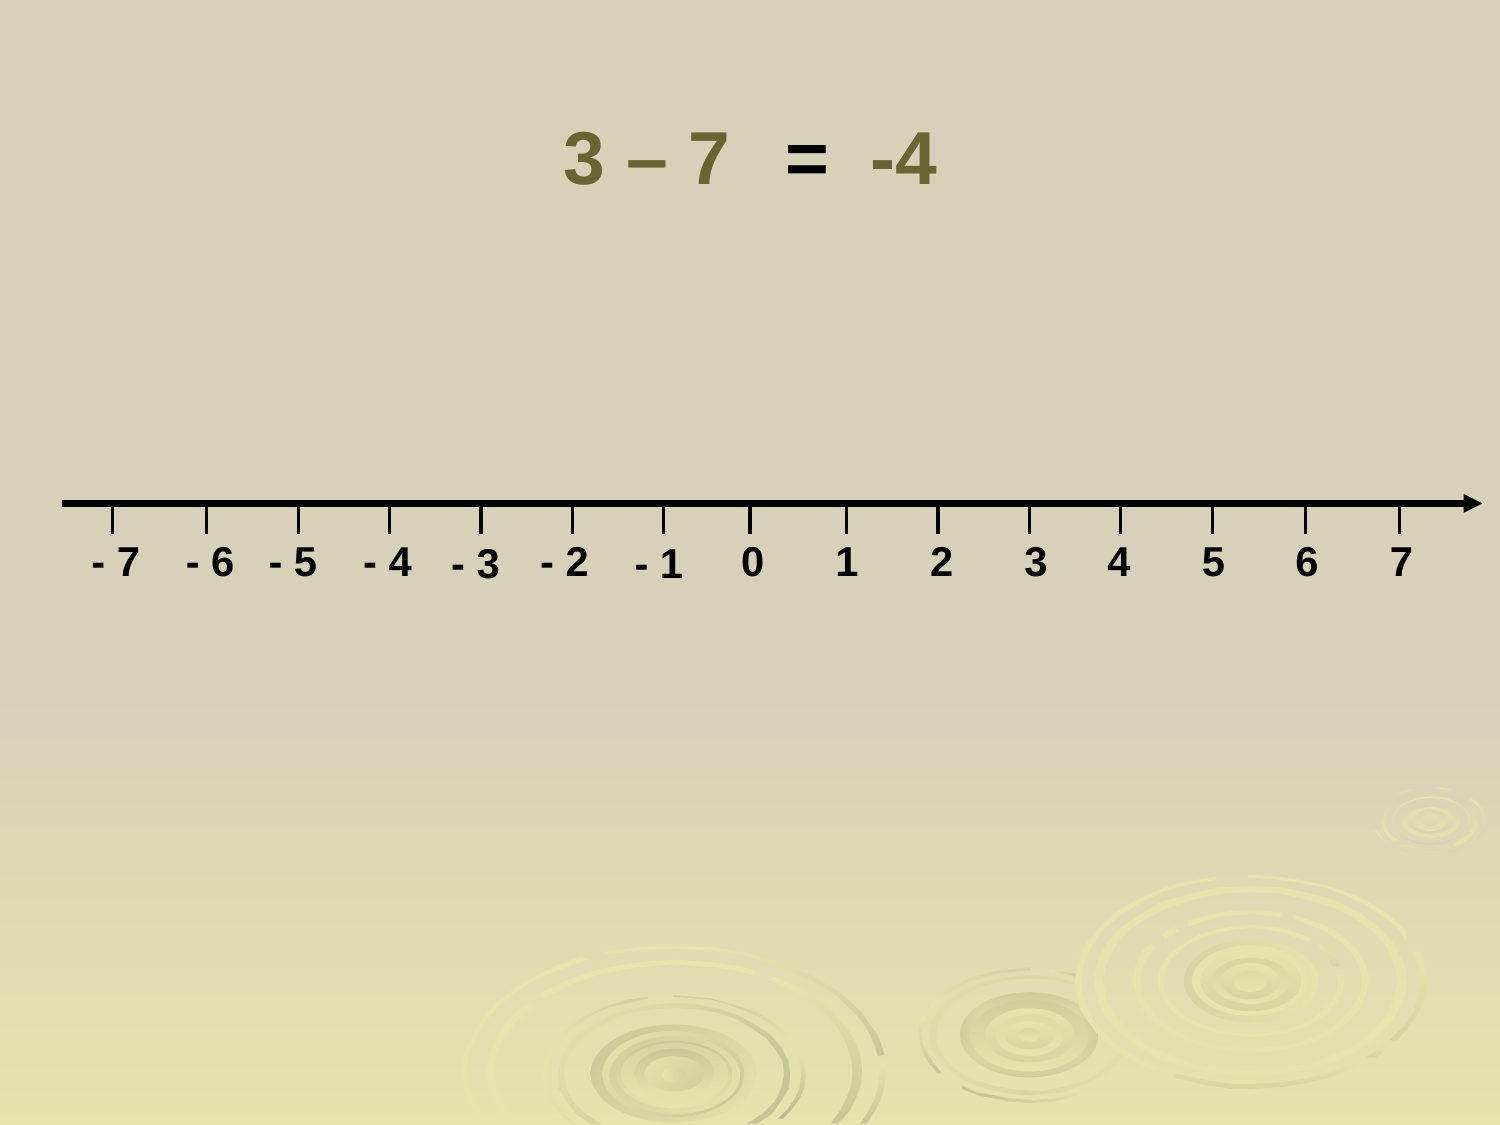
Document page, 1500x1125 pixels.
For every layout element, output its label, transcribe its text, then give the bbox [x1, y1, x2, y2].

text_box 4 [1092, 527, 1159, 602]
text_box - 2 [525, 527, 627, 602]
text_box - 3 [436, 529, 538, 605]
text_box 7 [1352, 527, 1454, 602]
text_box 1 [820, 527, 888, 602]
text_box - 1 [619, 529, 721, 605]
text_box 0 [726, 527, 793, 602]
text_box = -4 [750, 101, 987, 208]
text_box - 4 [348, 527, 450, 602]
text_box 6 [1257, 527, 1352, 602]
text_box 5 [1187, 527, 1254, 602]
text_box 3 – 7 [549, 101, 750, 208]
text_box - 6 [178, 527, 273, 602]
text_box 2 [915, 527, 982, 602]
text_box 3 [998, 527, 1065, 602]
text_box - 7 [76, 527, 178, 602]
text_box - 5 [273, 527, 348, 602]
